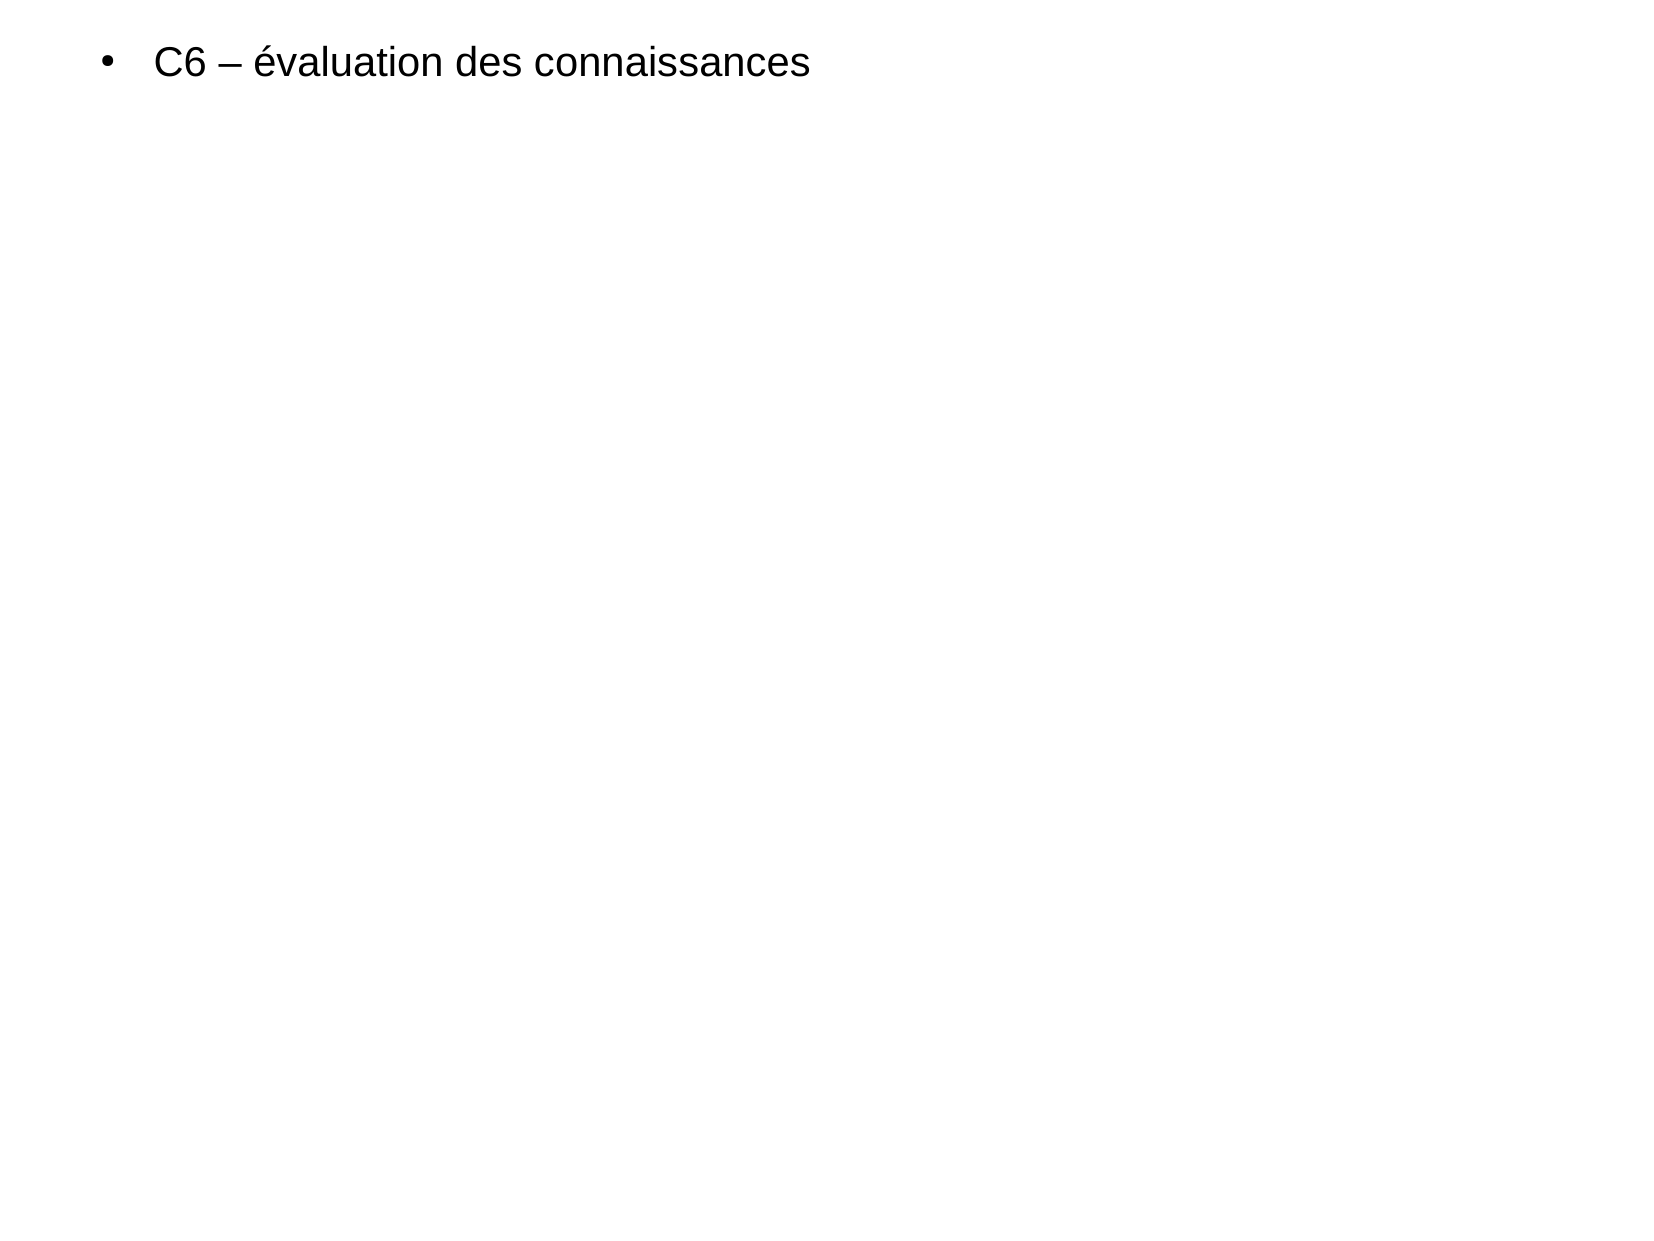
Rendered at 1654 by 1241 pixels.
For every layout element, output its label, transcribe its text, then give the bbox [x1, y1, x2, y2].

list C6 – évaluation des connaissances [82, 38, 1538, 1010]
